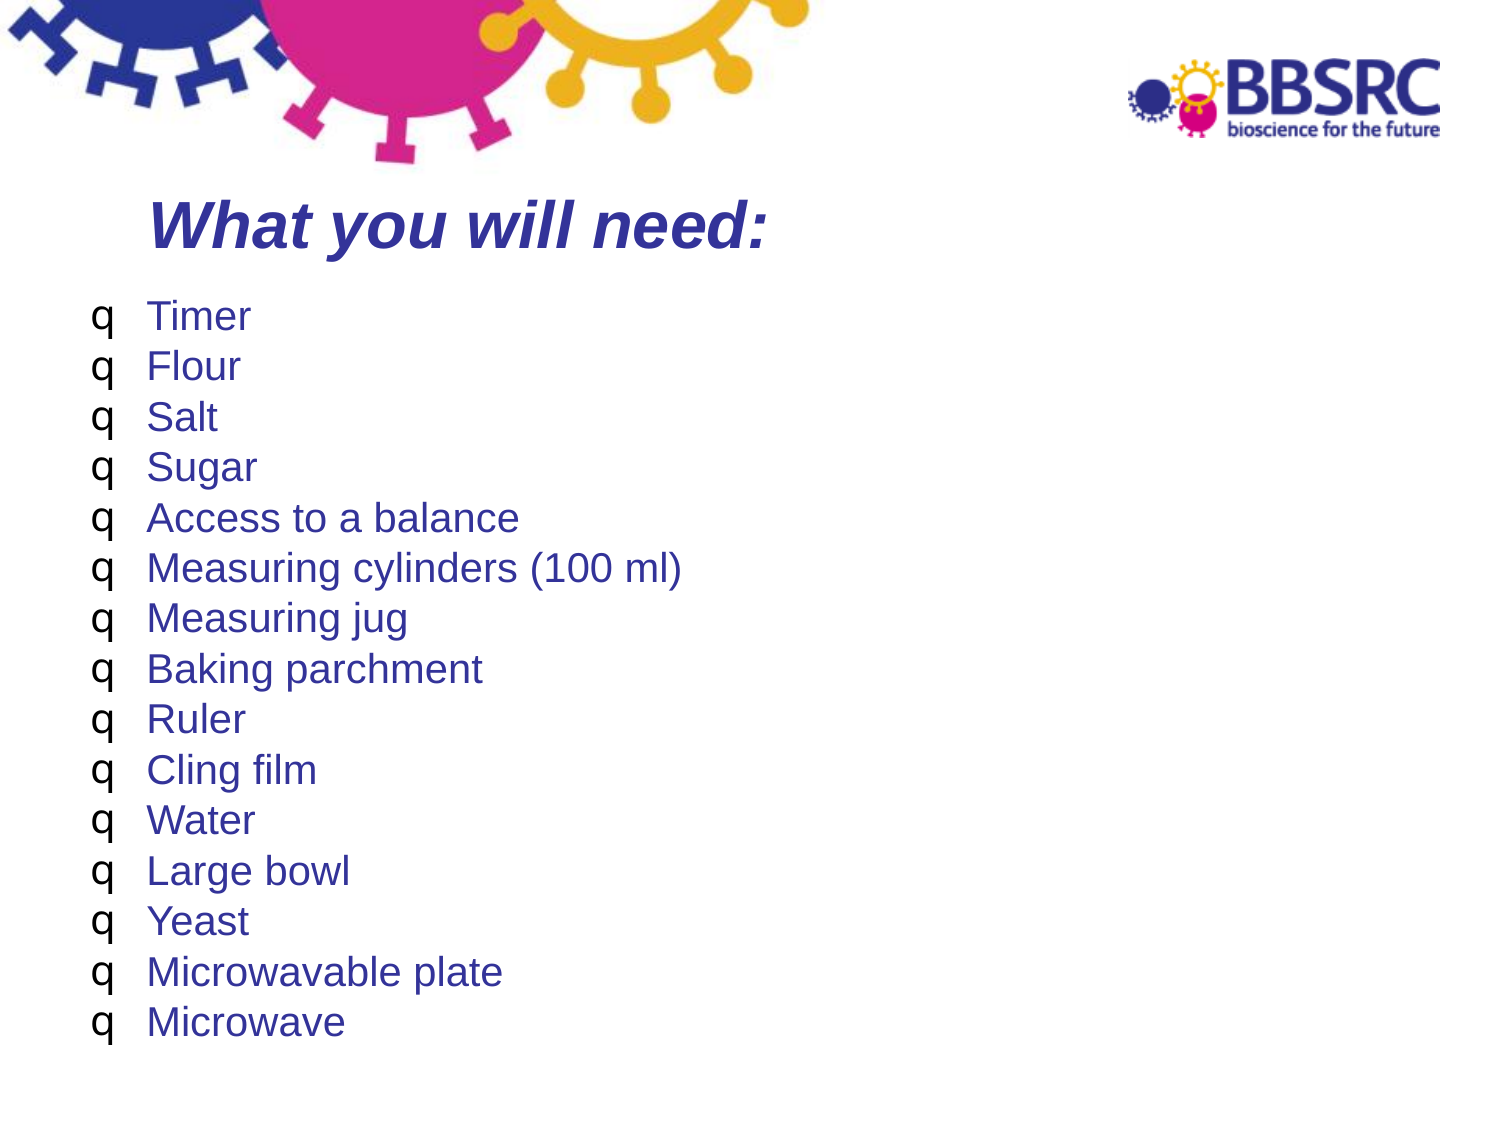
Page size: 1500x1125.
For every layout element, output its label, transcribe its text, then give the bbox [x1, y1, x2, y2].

list Timer Flour Salt Sugar Access to a balance Measuring cylinders (100 ml) Measuring jug Baking parchment Ruler Cling film Water Large bowl Yeast Microwavable plate Microwave [75, 290, 1426, 1083]
title What you will need: [75, 174, 845, 290]
